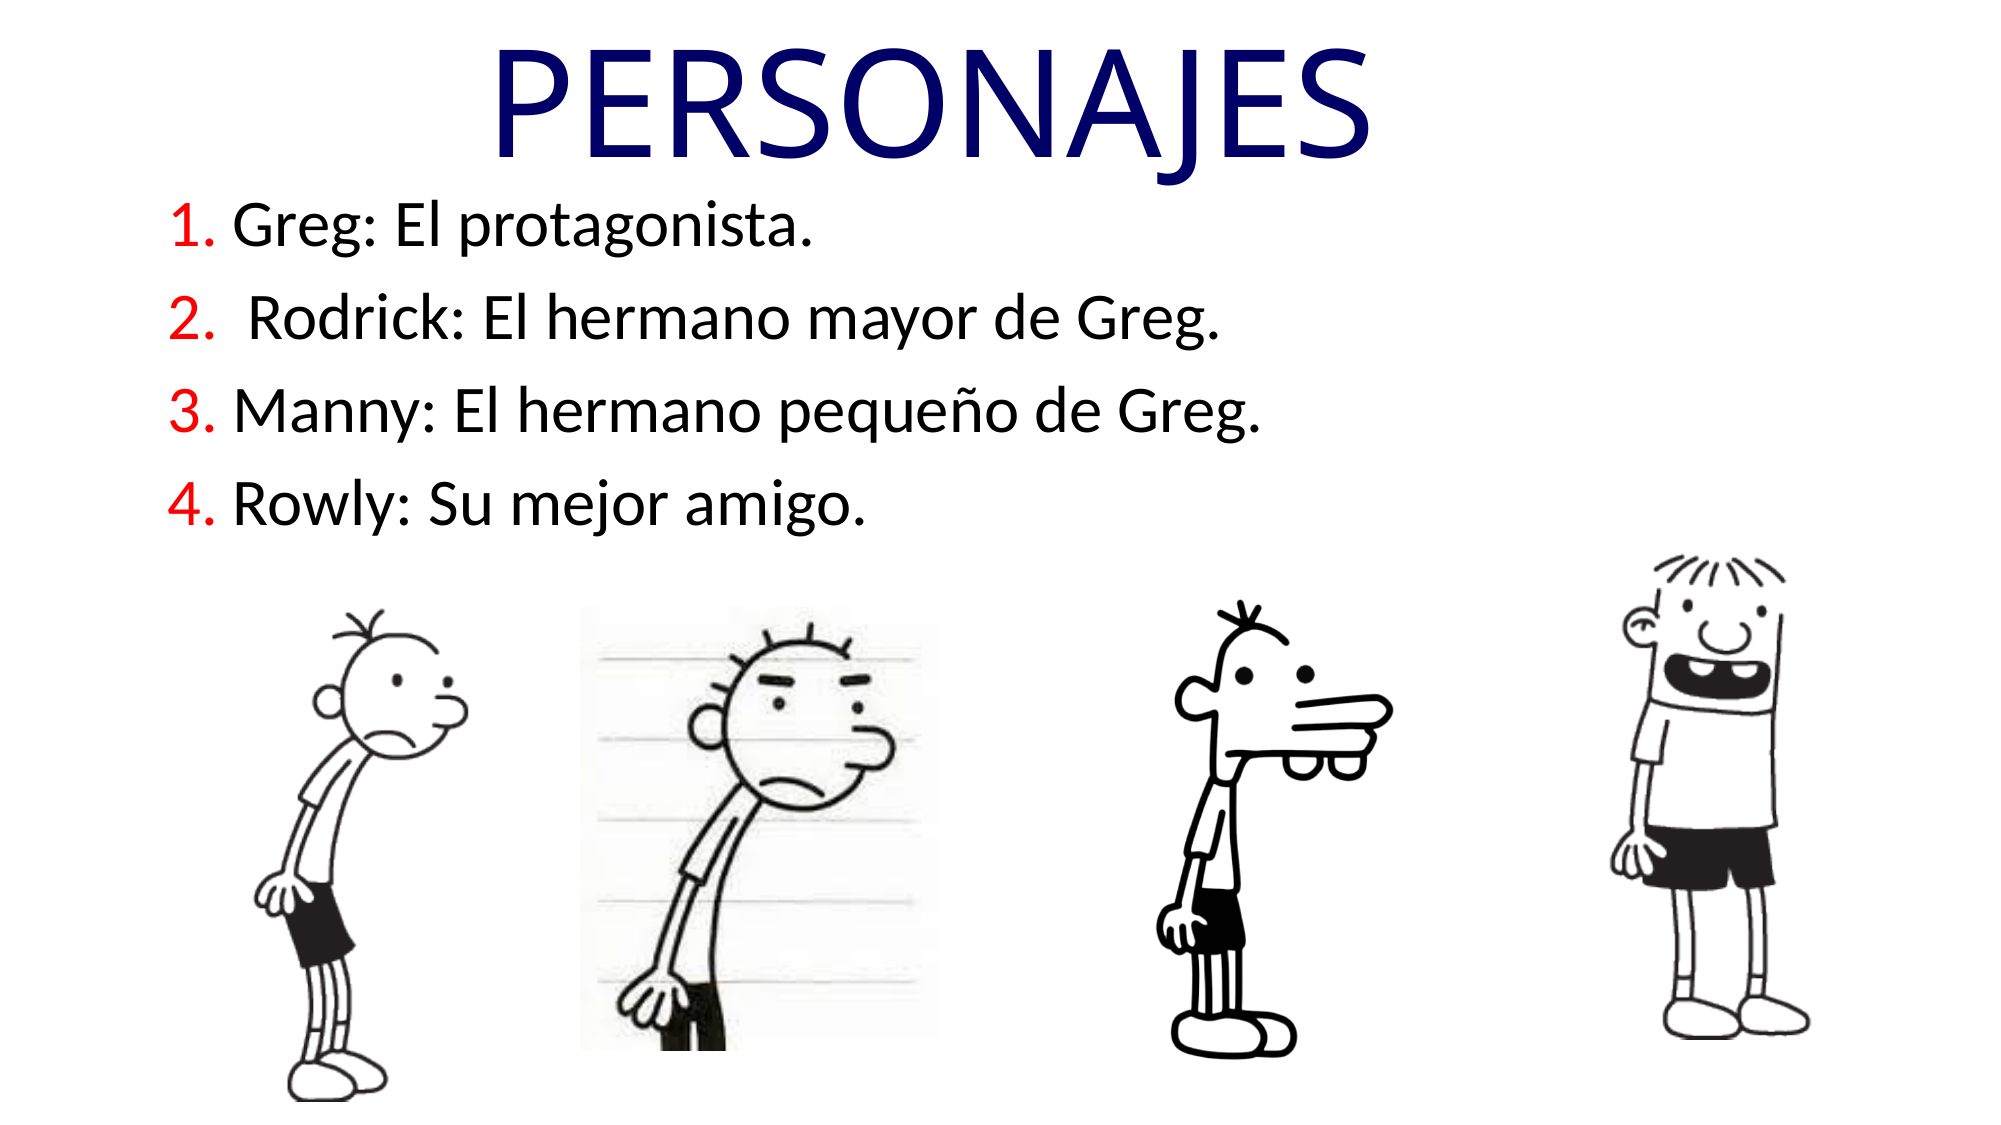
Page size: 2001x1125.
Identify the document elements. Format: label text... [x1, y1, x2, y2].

title PERSONAJES [470, 18, 1730, 181]
list 1. Greg: El protagonista. 2. Rodrick: El hermano mayor de Greg. 3. Manny: El hermano pequeño de Greg. 4. Rowly: Su mejor amigo. [137, 181, 1863, 1014]
picture [1608, 432, 1830, 1040]
picture [580, 607, 940, 1051]
picture [249, 493, 471, 1103]
picture [1098, 585, 1432, 1073]
